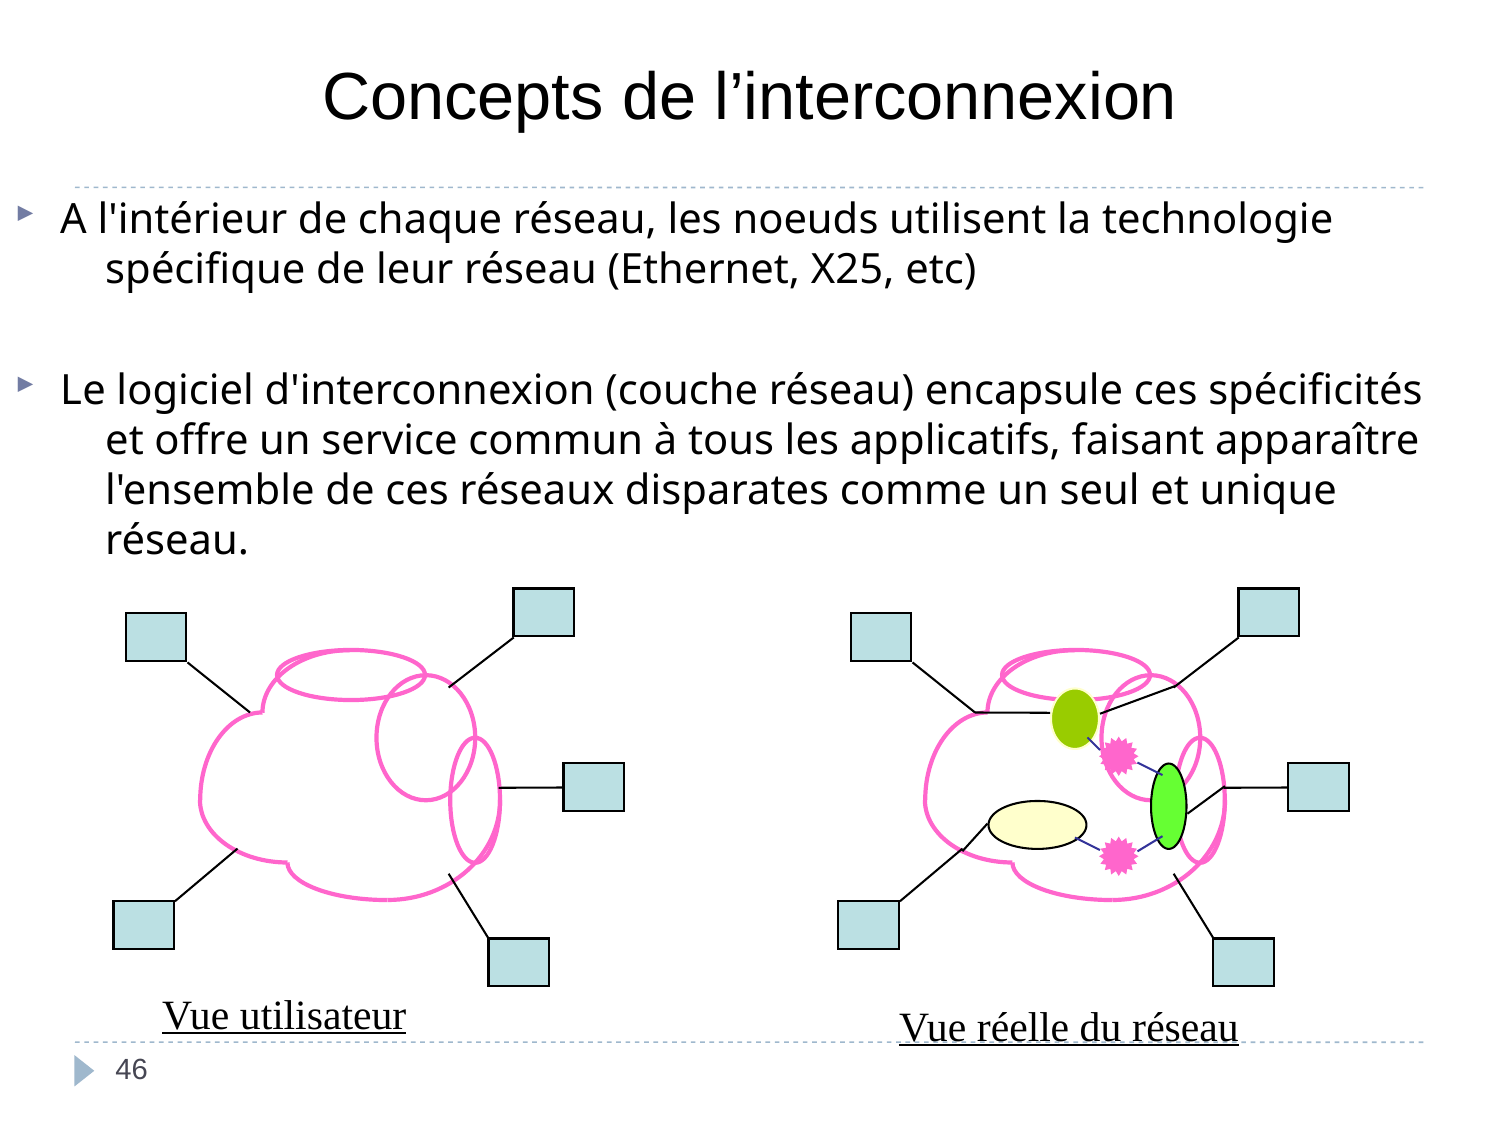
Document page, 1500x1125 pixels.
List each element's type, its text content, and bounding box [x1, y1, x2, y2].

text_box [1288, 763, 1349, 811]
text_box Vue utilisateur [147, 980, 422, 1045]
text_box [1239, 588, 1299, 636]
text_box [489, 939, 549, 986]
text_box [513, 588, 574, 636]
text_box Vue réelle du réseau [884, 992, 1254, 1058]
text_box Concepts de l’interconnexion [0, 45, 1500, 129]
text_box [838, 901, 899, 949]
text_box 46 [100, 1042, 426, 1103]
text_box [1213, 939, 1274, 986]
text_box [564, 763, 624, 811]
list A l'intérieur de chaque réseau, les noeuds utilisent la technologie spécifique de leur réseau (Ethernet, X25, etc)‏ Le logiciel d'interconnexion (couche réseau) encapsule ces spécificités et offre un service commun à tous les applicatifs, faisant apparaître l'ensemble de ces réseaux disparates comme un seul et unique réseau. [0, 184, 1476, 613]
text_box [1101, 838, 1137, 875]
text_box [126, 613, 186, 661]
text_box [1101, 738, 1137, 775]
text_box [1151, 763, 1187, 849]
text_box [851, 613, 911, 661]
text_box [1051, 688, 1099, 749]
text_box [988, 800, 1087, 849]
text_box [114, 901, 174, 949]
